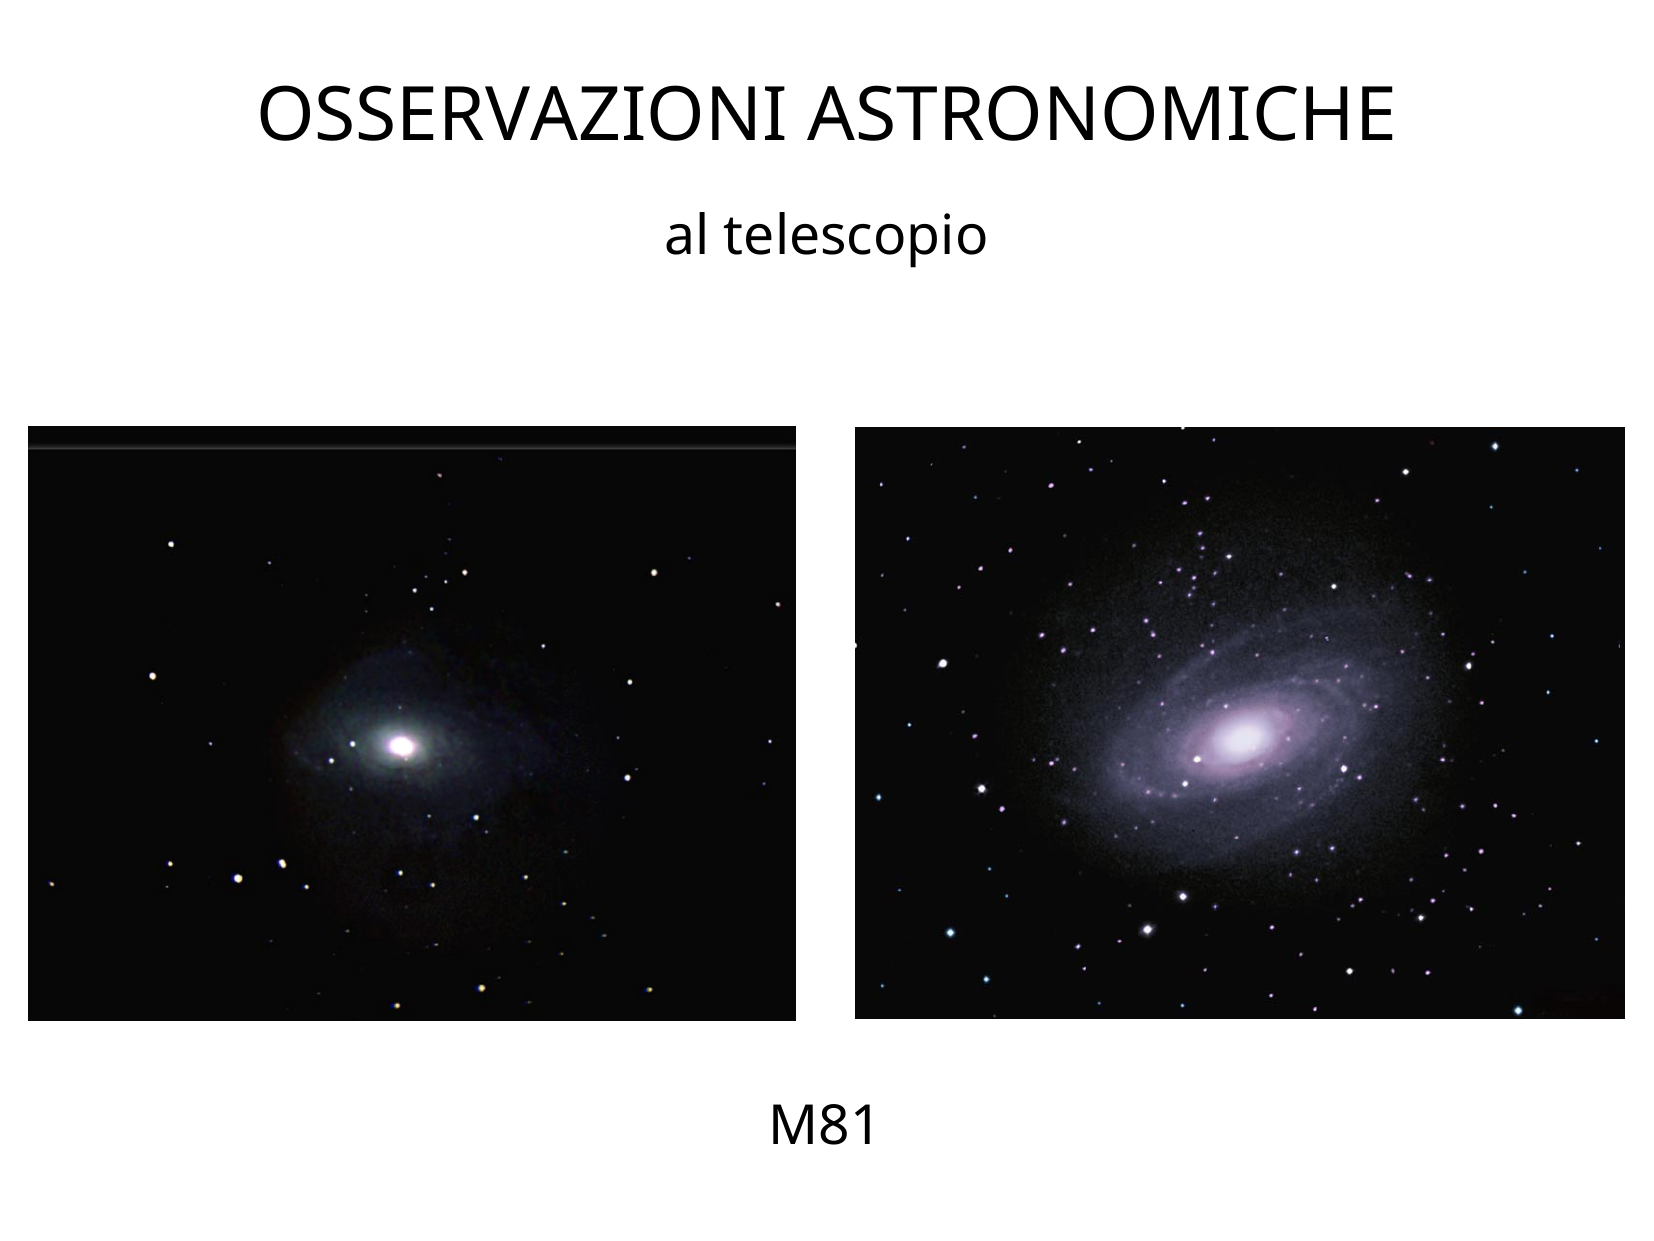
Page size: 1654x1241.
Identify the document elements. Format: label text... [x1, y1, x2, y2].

picture [28, 426, 796, 1021]
text_box M81 [0, 1081, 1652, 1164]
title OSSERVAZIONI ASTRONOMICHE [124, 44, 1530, 176]
text_box al telescopio [0, 191, 1654, 274]
picture [855, 427, 1625, 1019]
